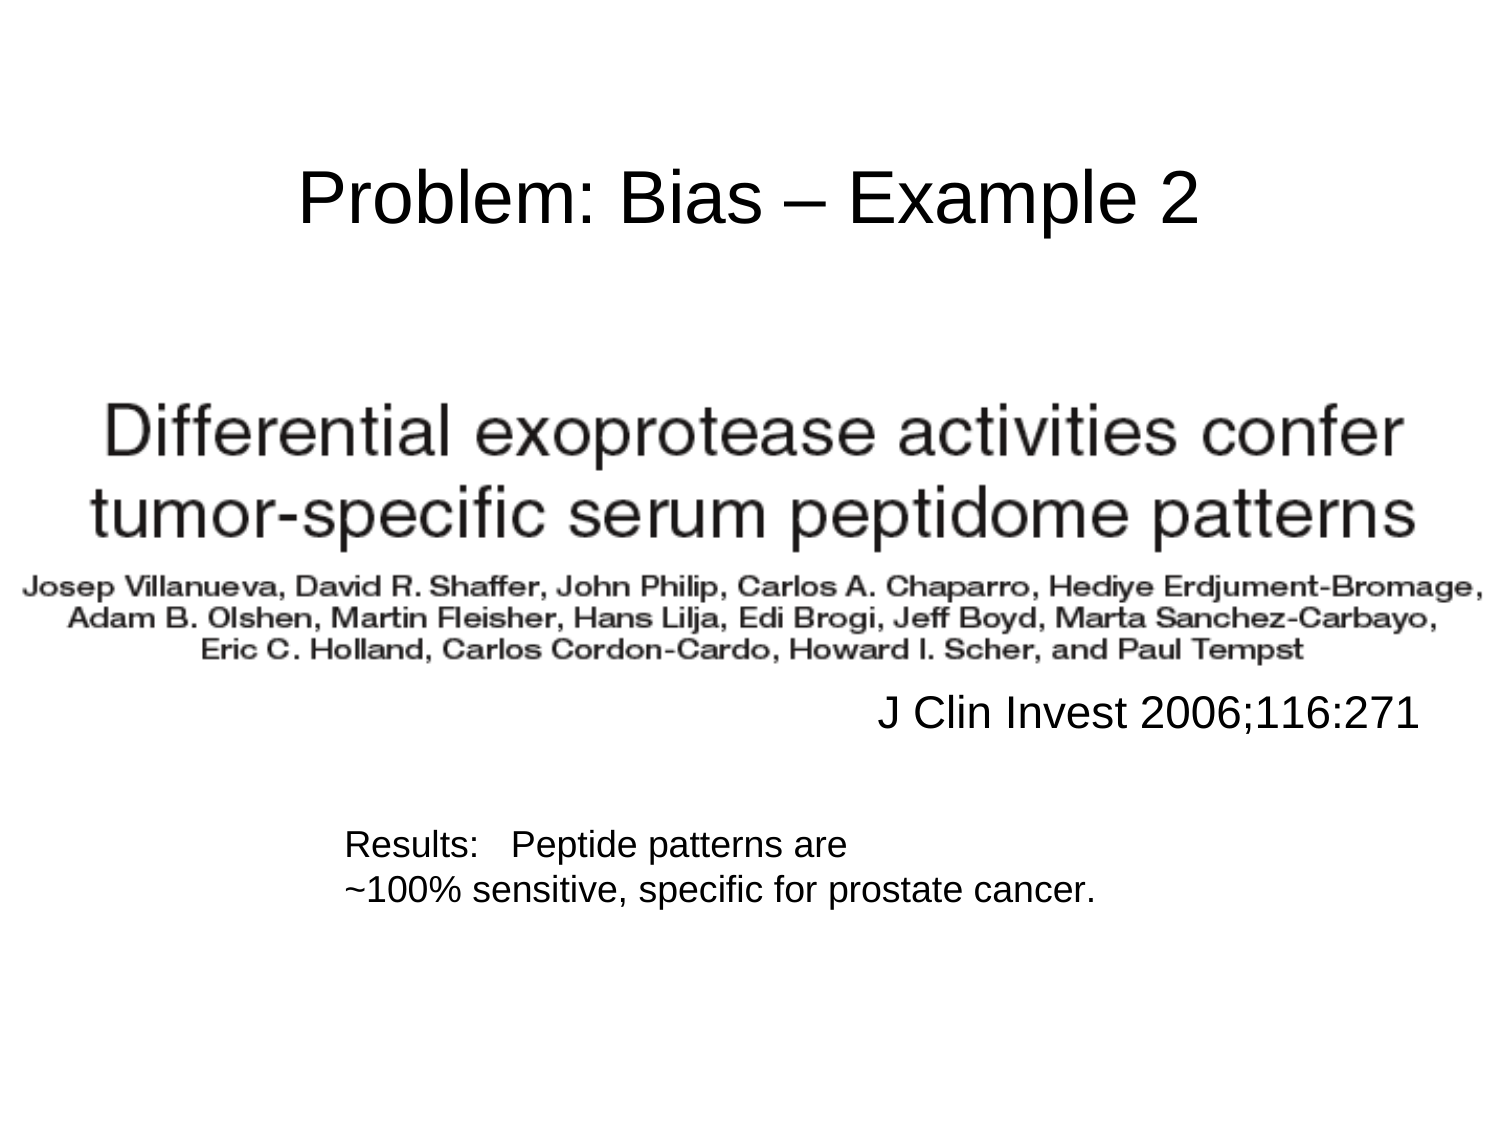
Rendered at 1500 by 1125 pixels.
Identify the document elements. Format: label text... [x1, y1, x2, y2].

text_box Results: Peptide patterns are ~100% sensitive, specific for prostate cancer. [329, 812, 1123, 918]
title Problem: Bias – Example 2 [0, 99, 1500, 288]
text_box [0, 387, 1500, 689]
text_box J Clin Invest 2006;116:271 [849, 689, 1436, 746]
